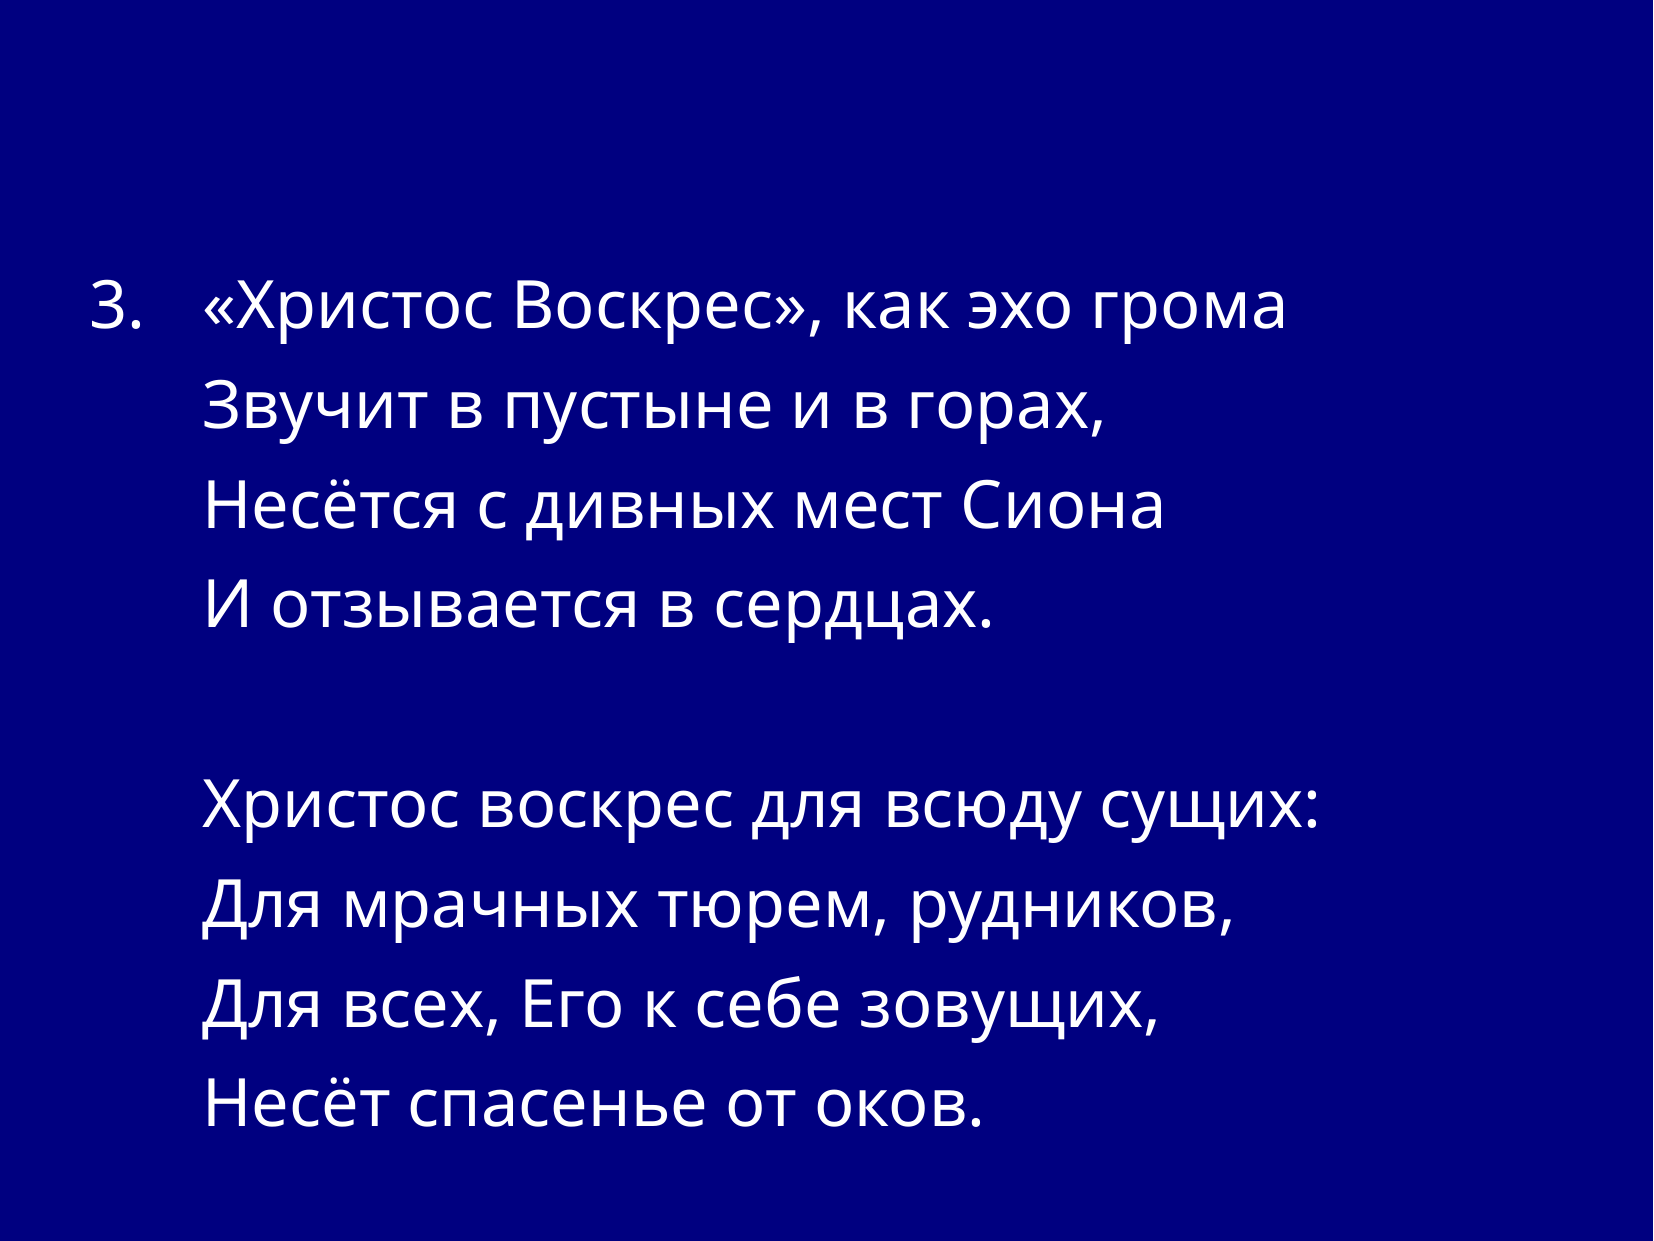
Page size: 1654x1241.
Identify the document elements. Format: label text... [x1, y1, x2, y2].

text_box 3. «Христос Воскрес», как эхо грома Звучит в пустыне и в горах, Несётся с дивных мест Сиона И отзывается в сердцах. Христос воскрес для всюду сущих: Для мрачных тюрем, рудников, Для всех, Его к себе зовущих, Несёт спасенье от оков. [75, 150, 1576, 1163]
